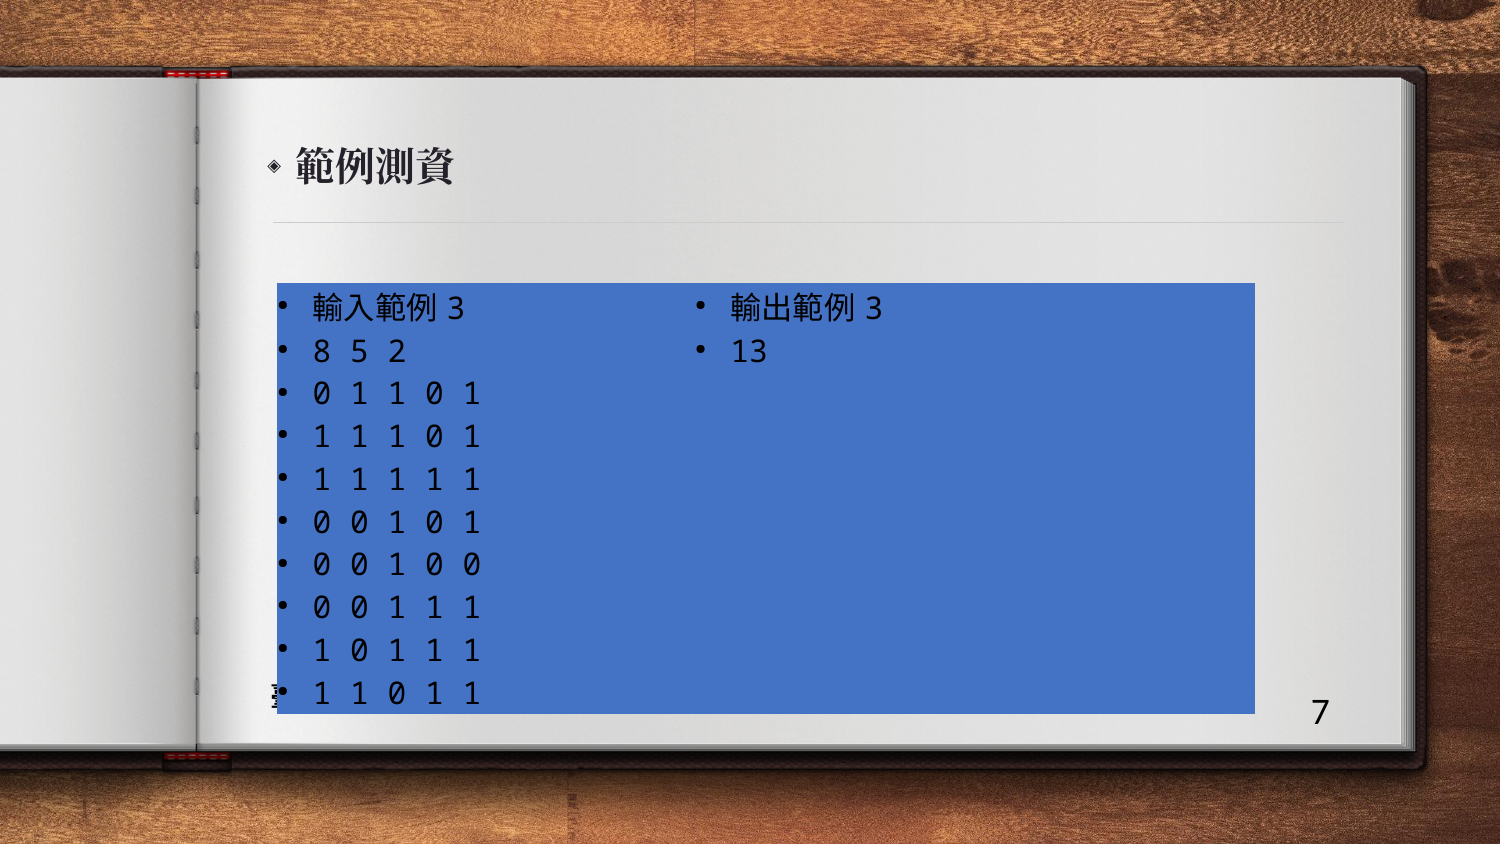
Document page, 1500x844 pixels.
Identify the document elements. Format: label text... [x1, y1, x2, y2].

list 範例測資 [252, 126, 1194, 205]
table_header 輸出範例3 13 [695, 283, 1255, 714]
text_box [1295, 672, 1386, 737]
table_header 輸入範例3 8 5 2 0 1 1 0 1 1 1 1 0 1 1 1 1 1 1 0 0 1 0 1 0 0 1 0 0 0 0 1 1 1 1 0 1 1 1 1 1 0 1 1 [277, 283, 695, 714]
